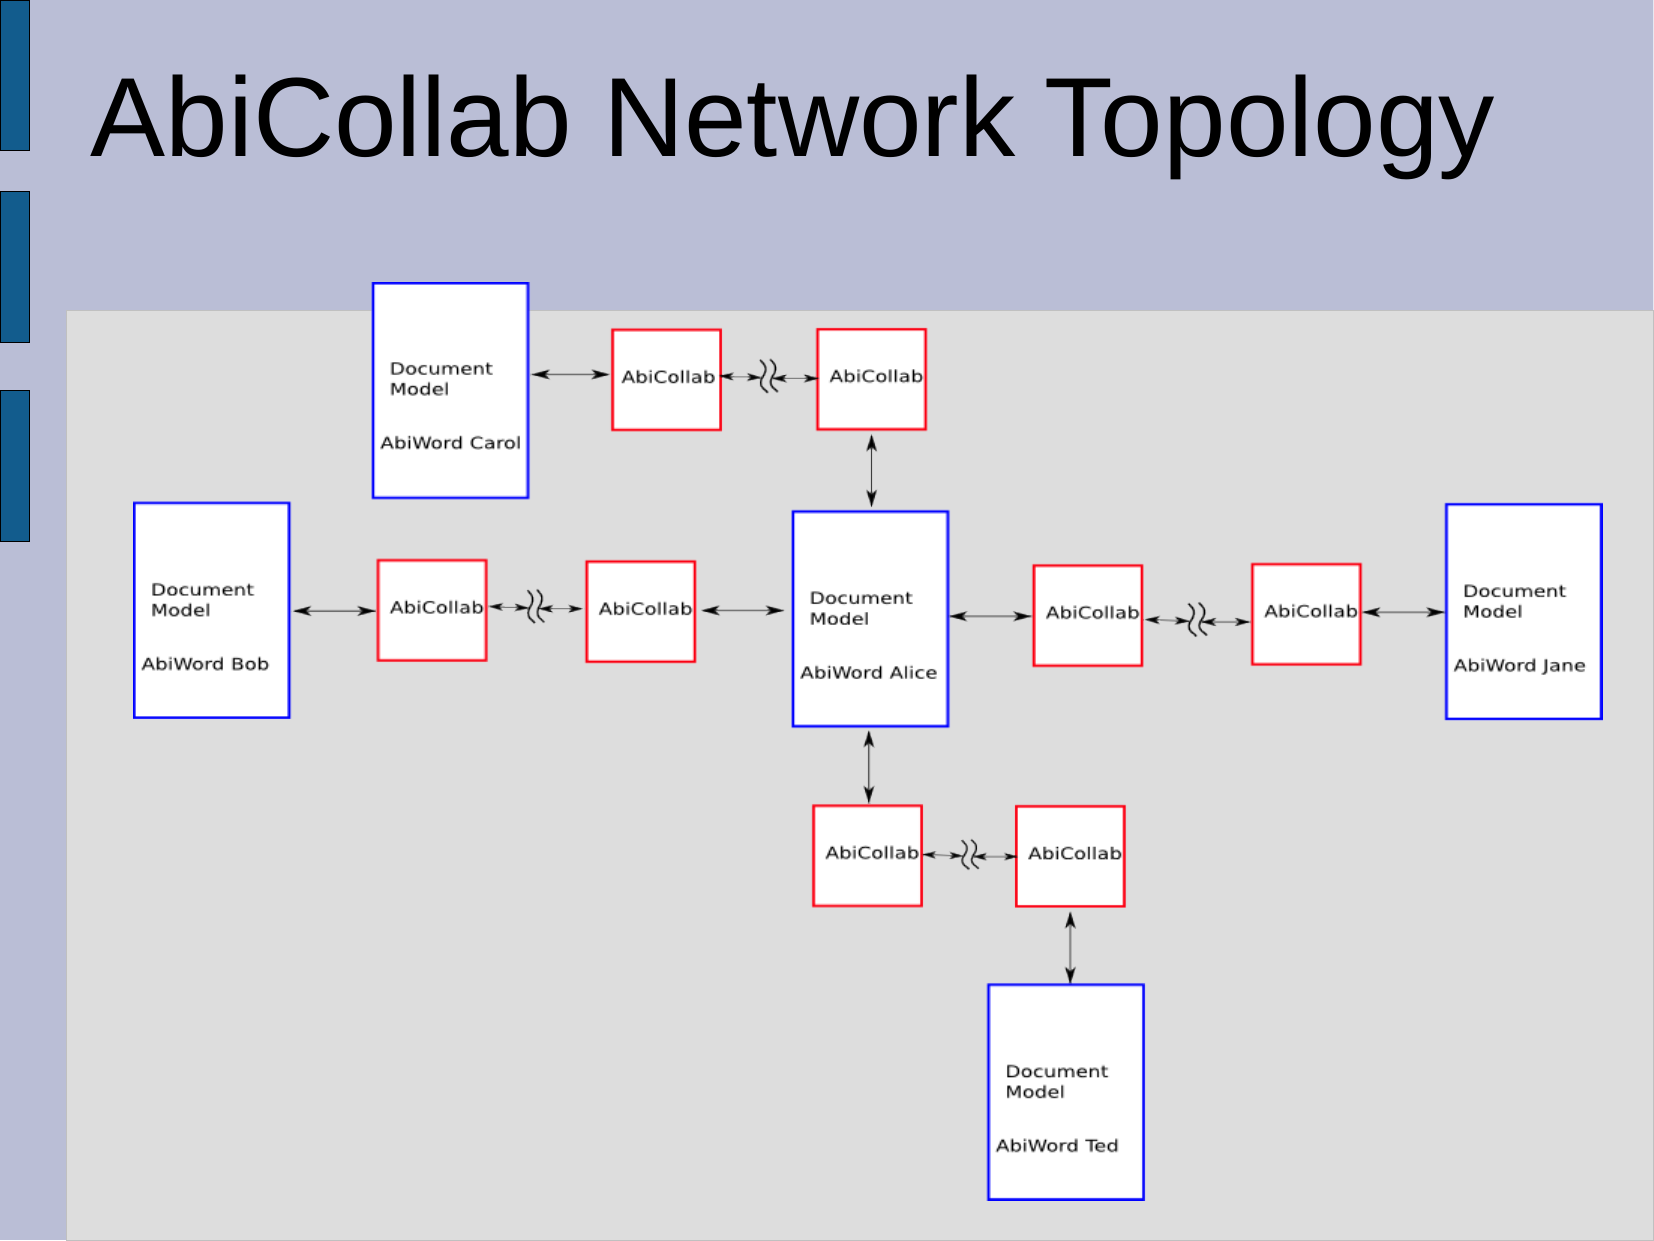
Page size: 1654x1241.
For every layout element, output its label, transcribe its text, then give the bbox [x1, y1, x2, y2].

picture [133, 282, 1603, 1201]
text_box AbiCollab Network Topology [75, 46, 1512, 188]
